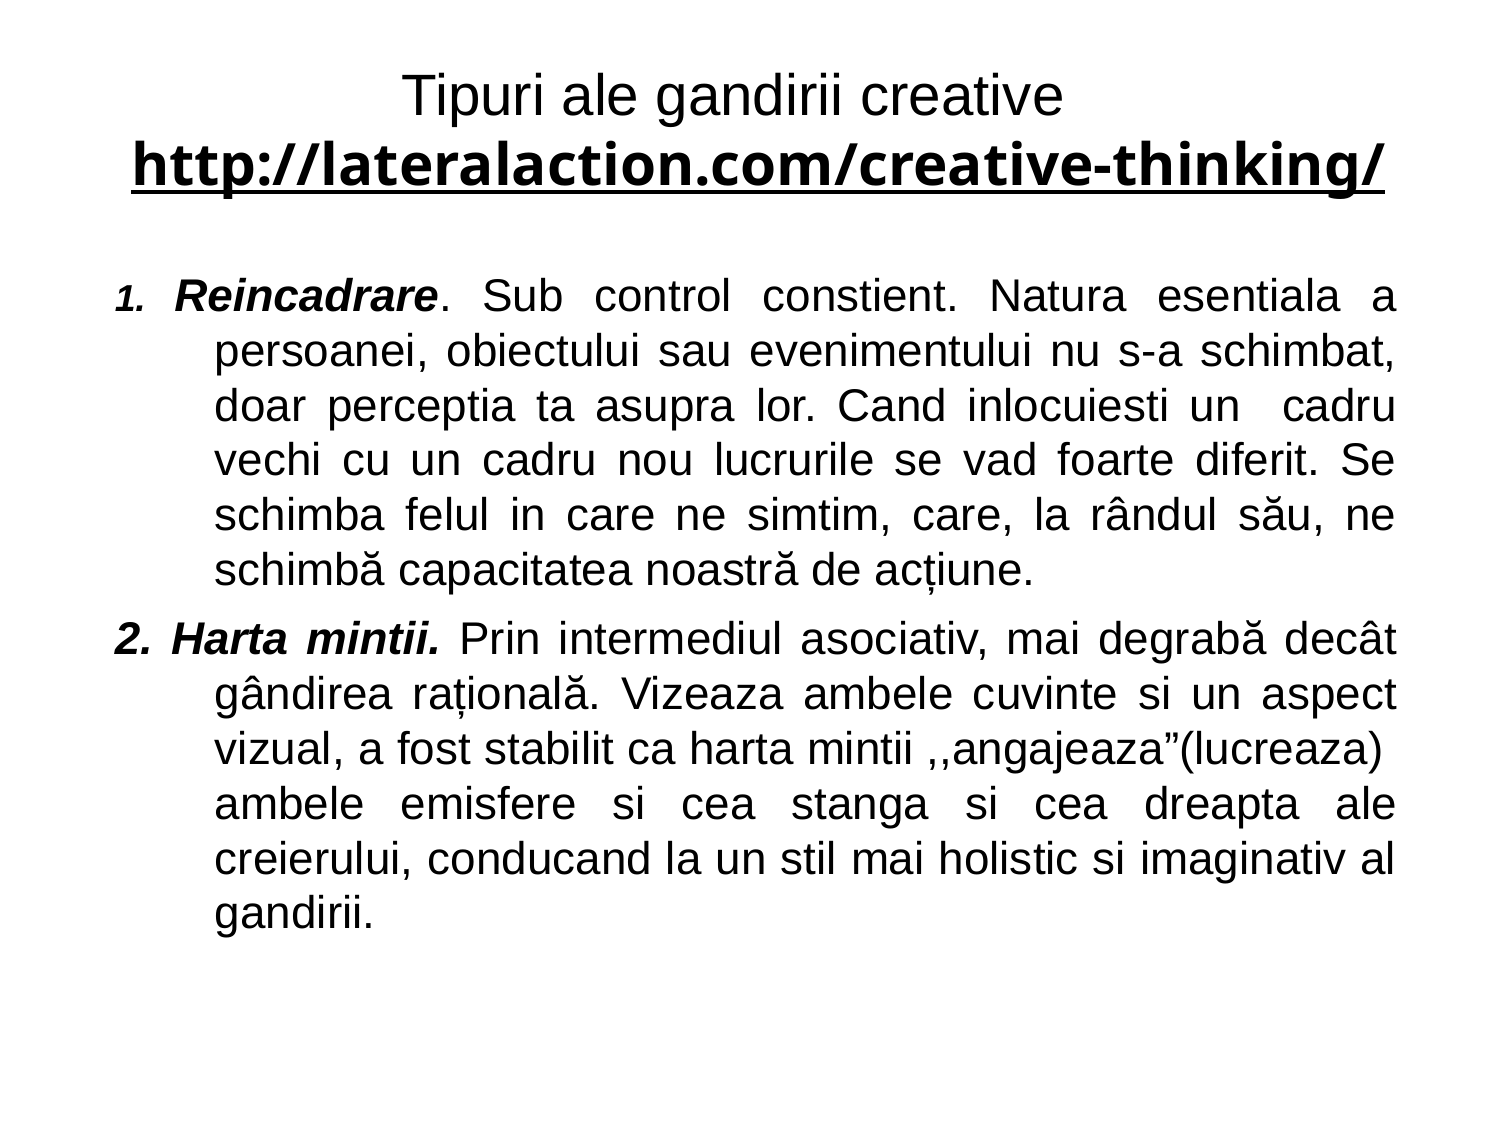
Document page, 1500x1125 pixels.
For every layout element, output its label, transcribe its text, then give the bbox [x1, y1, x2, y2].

list 1. Reincadrare. Sub control constient. Natura esentiala a persoanei, obiectului sau evenimentului nu s-a schimbat, doar perceptia ta asupra lor. Cand inlocuiesti un cadru vechi cu un cadru nou lucrurile se vad foarte diferit. Se schimba felul in care ne simtim, care, la rândul său, ne schimbă capacitatea noastră de acțiune. 2. Harta mintii. Prin intermediul asociativ, mai degrabă decât gândirea rațională. Vizeaza ambele cuvinte si un aspect vizual, a fost stabilit ca harta mintii ,,angajeaza”(lucreaza) ambele emisfere si cea stanga si cea dreapta ale creierului, conducand la un stil mai holistic si imaginativ al gandirii. [99, 257, 1413, 1033]
title Tipuri ale gandirii creative http://lateralaction.com/creative-thinking/ [75, 50, 1425, 193]
